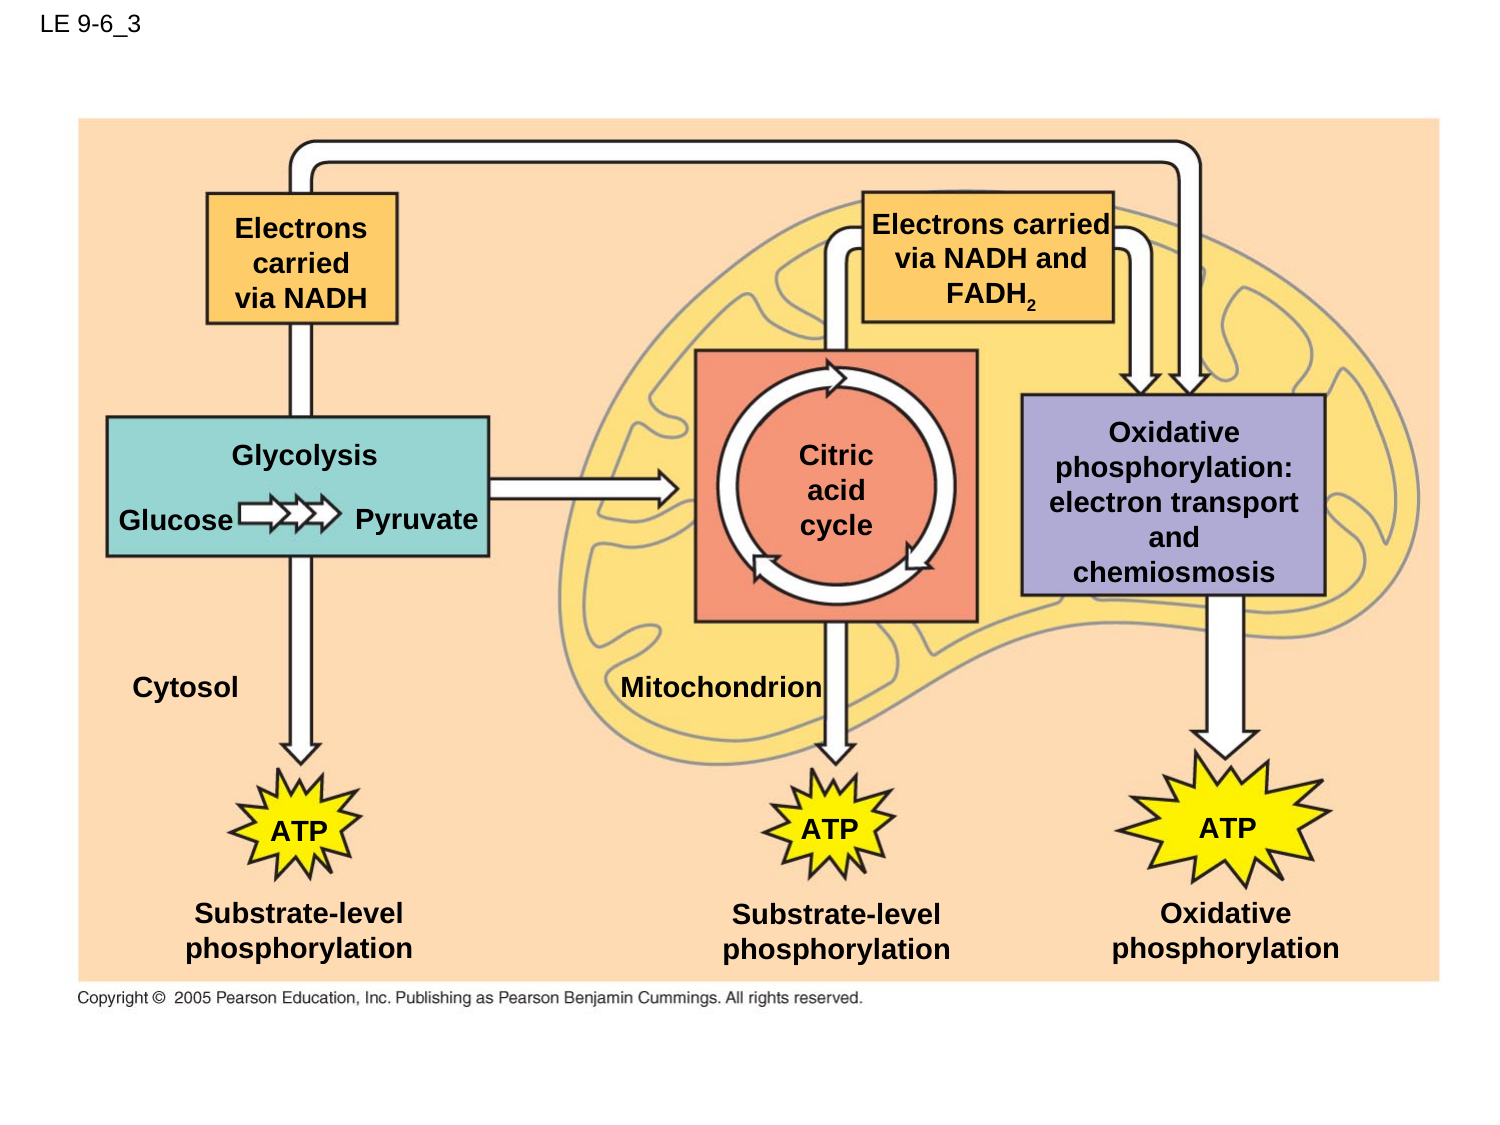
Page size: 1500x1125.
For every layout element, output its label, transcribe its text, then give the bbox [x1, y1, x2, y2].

text_box Pyruvate [355, 500, 479, 538]
text_box Glycolysis [231, 436, 377, 475]
title LE 9-6_3 [24, 0, 351, 51]
text_box Oxidative phosphorylation [1111, 894, 1339, 963]
picture [49, 109, 1450, 1016]
text_box Citric acid cycle [798, 436, 873, 540]
text_box Glucose [118, 500, 234, 533]
text_box ATP [270, 812, 330, 846]
text_box Substrate-level phosphorylation [185, 894, 412, 963]
text_box Substrate-level phosphorylation [722, 895, 950, 964]
text_box Electrons carried via NADH [234, 209, 364, 321]
text_box ATP [800, 810, 860, 844]
text_box Electrons carried via NADH and FADH2 [871, 204, 1105, 322]
text_box Cytosol [132, 667, 236, 703]
text_box ATP [1198, 809, 1258, 843]
text_box Mitochondrion [620, 668, 829, 711]
text_box Oxidative phosphorylation: electron transport and chemiosmosis [1049, 413, 1298, 588]
